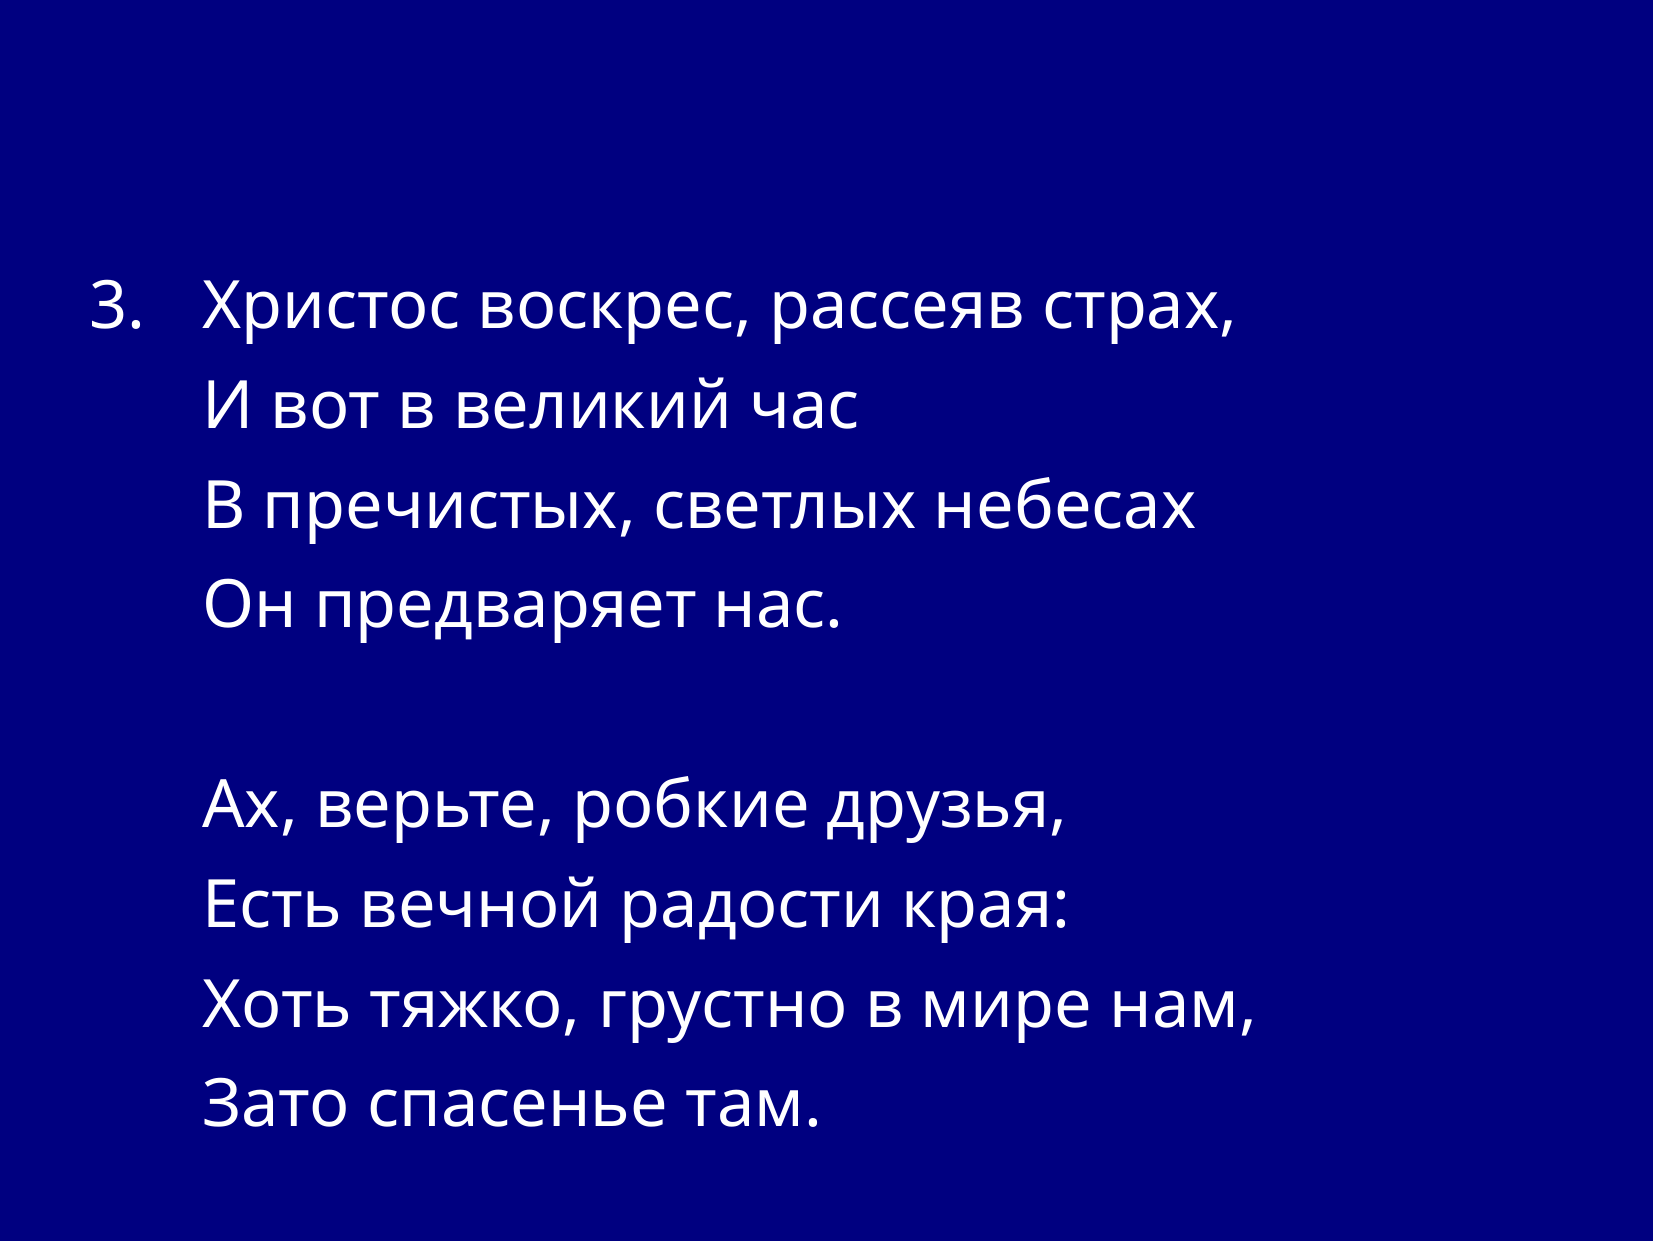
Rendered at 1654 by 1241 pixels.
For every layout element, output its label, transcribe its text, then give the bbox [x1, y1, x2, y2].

text_box 3. Христос воскрес, рассеяв страх, И вот в великий час В пречистых, светлых небесах Он предваряет нас. Ах, верьте, робкие друзья, Есть вечной радости края: Хоть тяжко, грустно в мире нам, Зато спасенье там. [75, 150, 1576, 1163]
